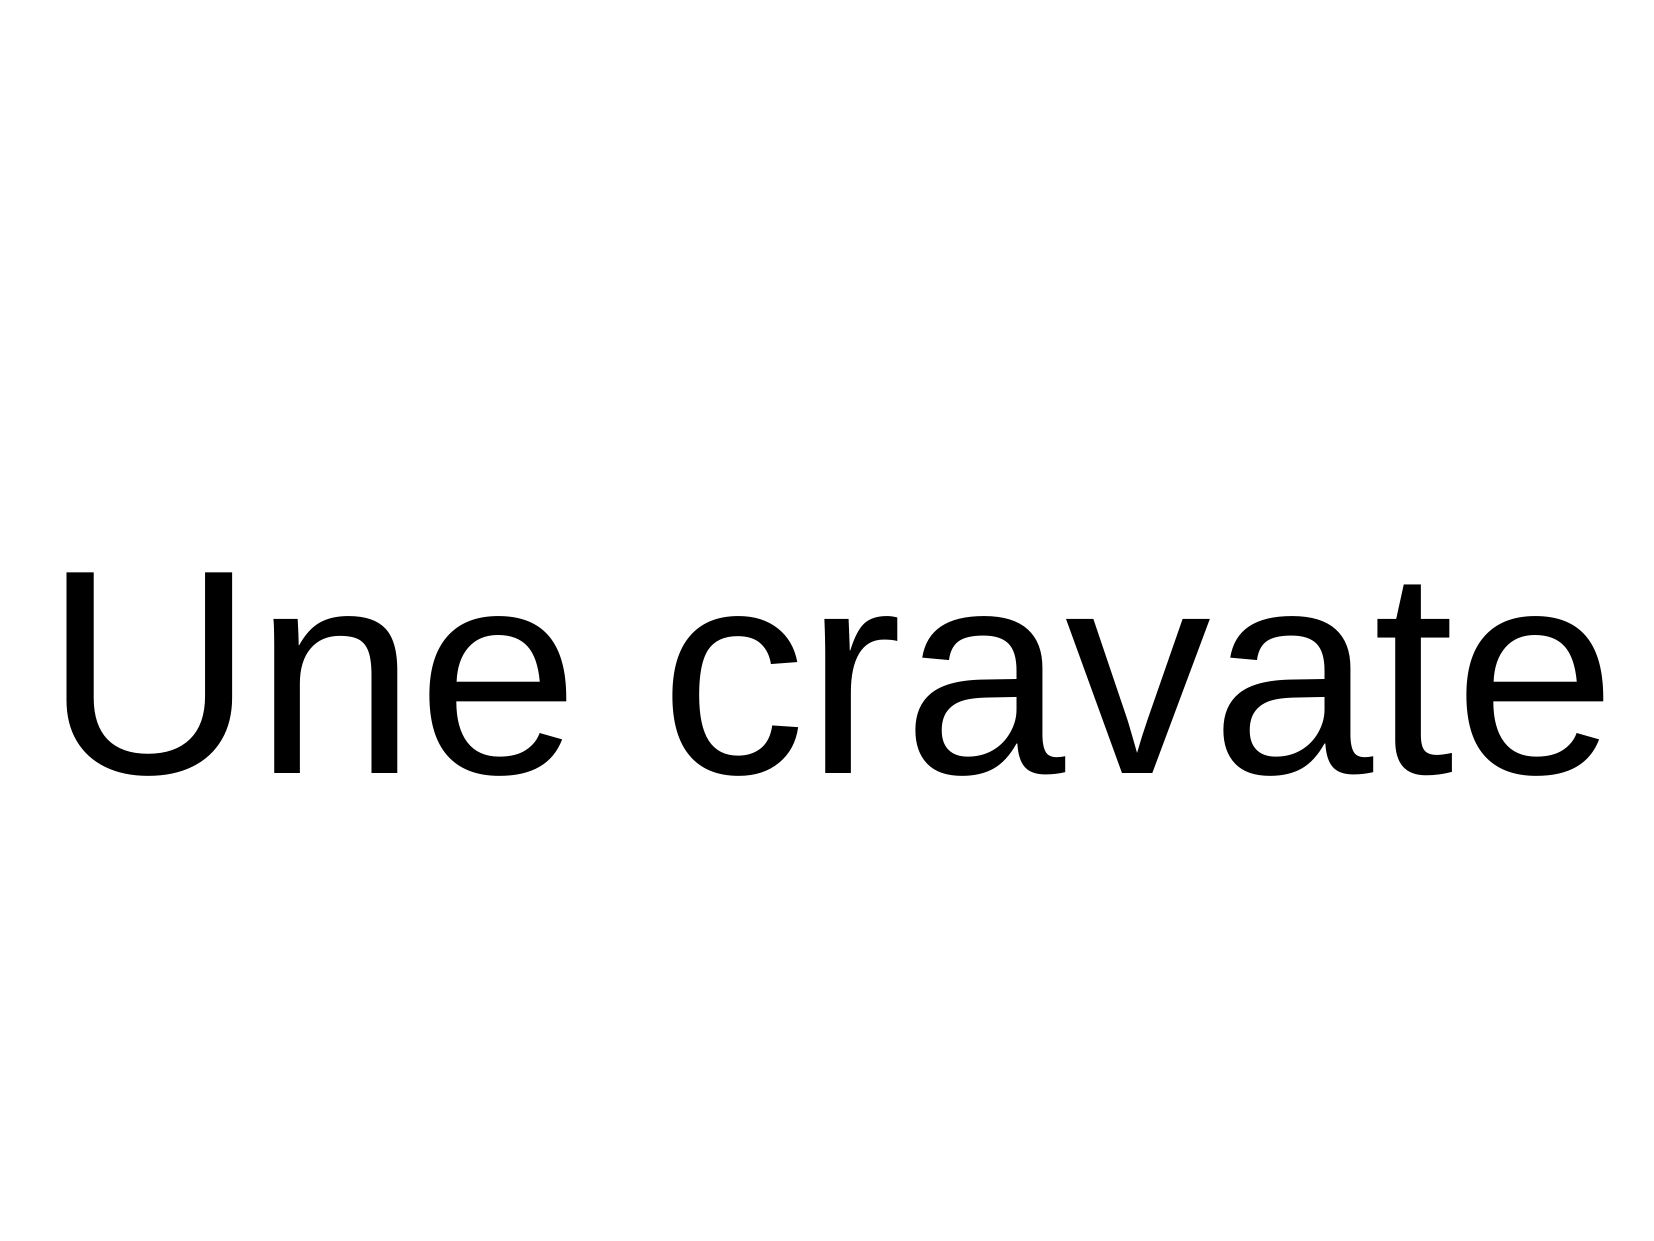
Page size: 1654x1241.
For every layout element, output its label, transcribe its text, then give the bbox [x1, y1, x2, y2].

text_box Une cravate [29, 501, 1654, 1093]
